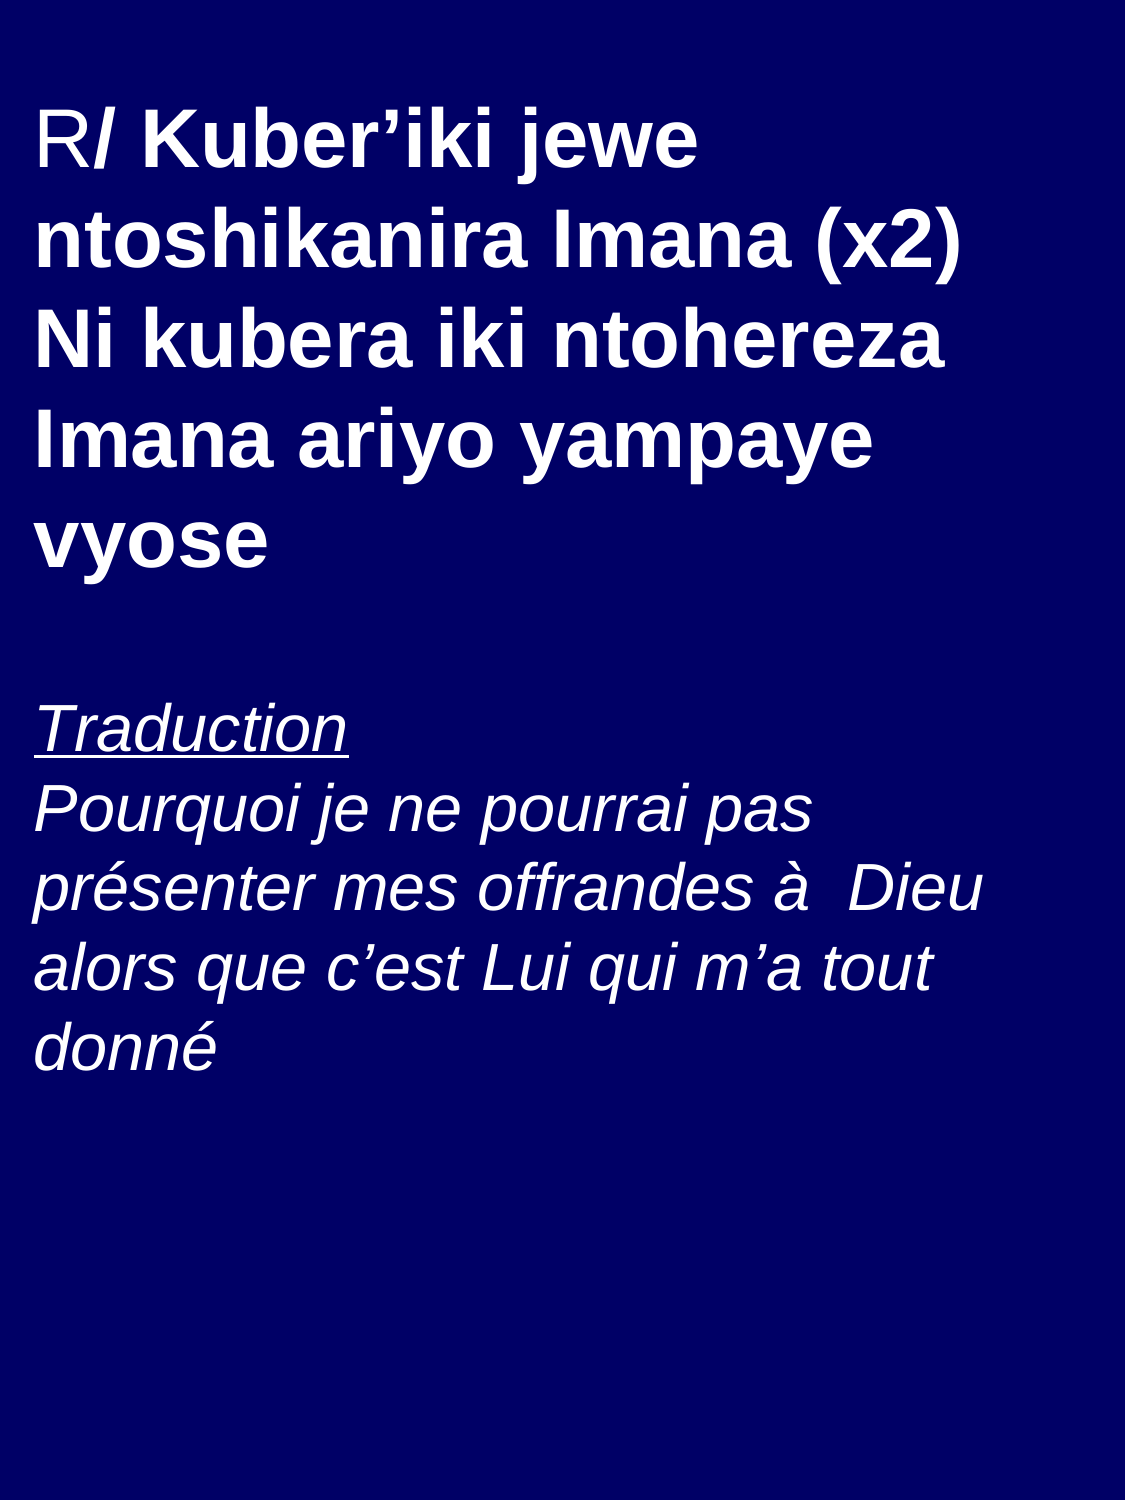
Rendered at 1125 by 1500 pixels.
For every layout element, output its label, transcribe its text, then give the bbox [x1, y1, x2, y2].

text_box R/ Kuber’iki jewe ntoshikanira Imana (x2) Ni kubera iki ntohereza Imana ariyo yampaye vyose Traduction Pourquoi je ne pourrai pas présenter mes offrandes à Dieu alors que c’est Lui qui m’a tout donné [19, 76, 1035, 1092]
